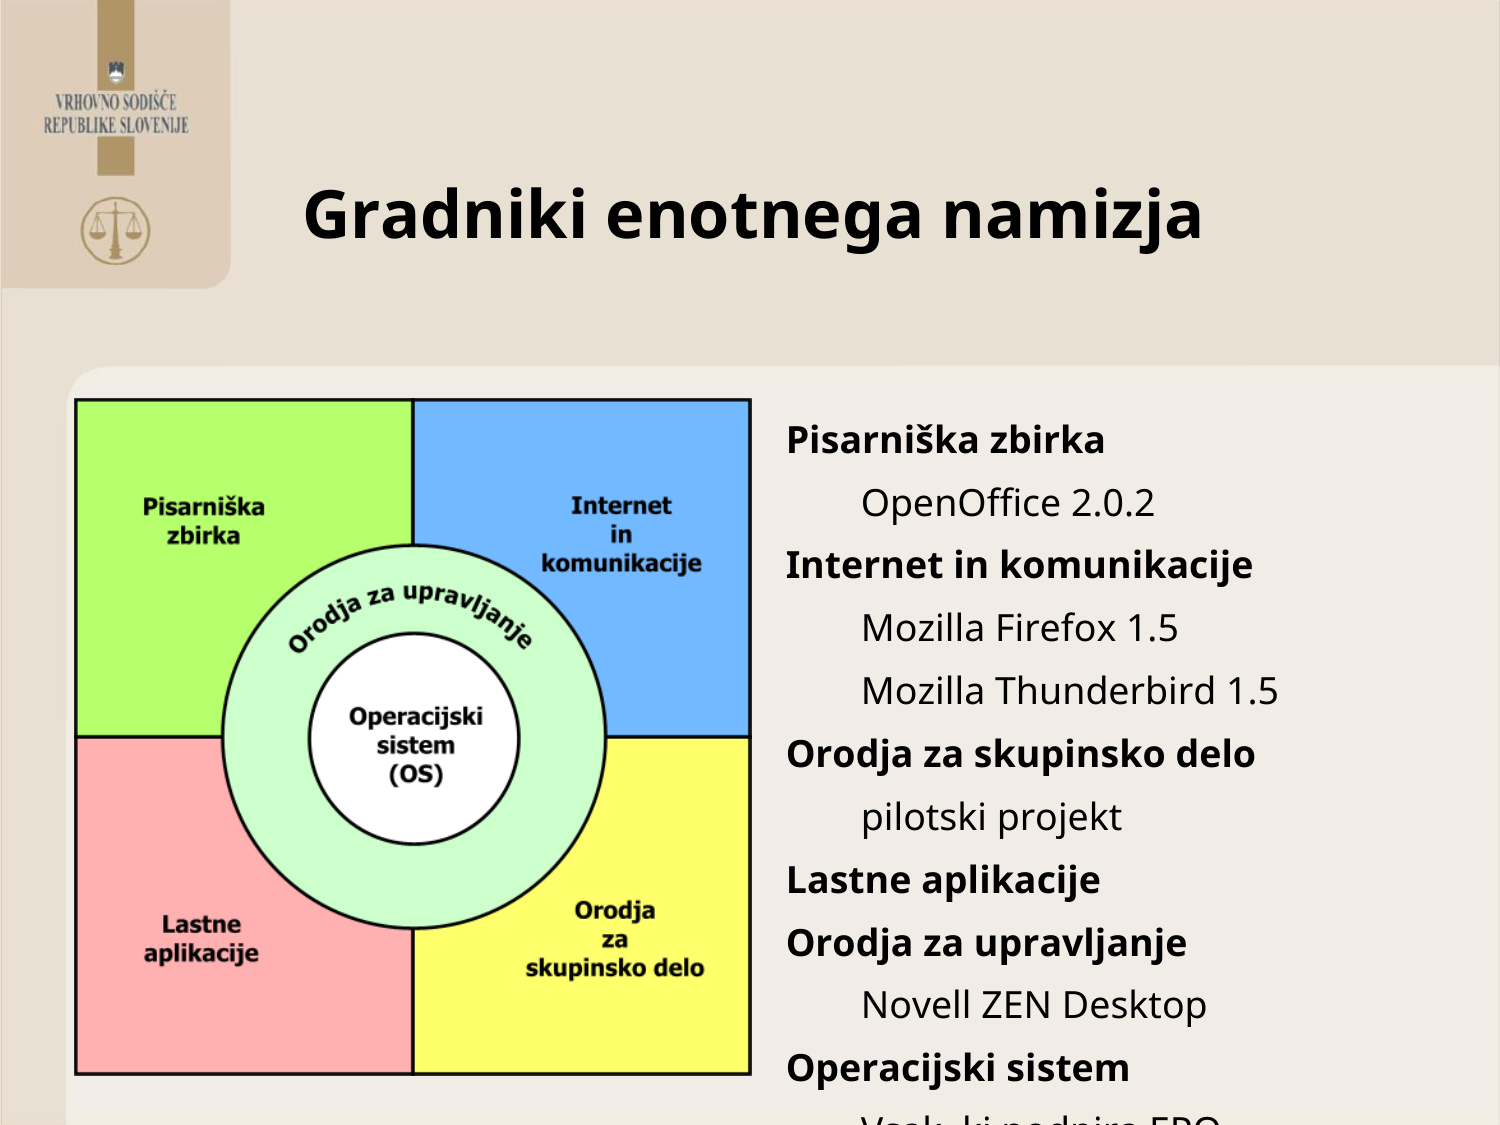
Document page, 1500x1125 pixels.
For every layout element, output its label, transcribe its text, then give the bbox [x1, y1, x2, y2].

picture [1199, 1120, 1214, 1125]
picture [1176, 1120, 1186, 1125]
list Pisarniška zbirka OpenOffice 2.0.2 Internet in komunikacije Mozilla Firefox 1.5 Mozilla Thunderbird 1.5 Orodja za skupinsko delo pilotski projekt Lastne aplikacije Orodja za upravljanje Novell ZEN Desktop Operacijski sistem Vsak, ki podpira EPO [785, 413, 1463, 1101]
picture [0, 0, 1500, 1125]
title Gradniki enotnega namizja [287, 159, 1463, 263]
